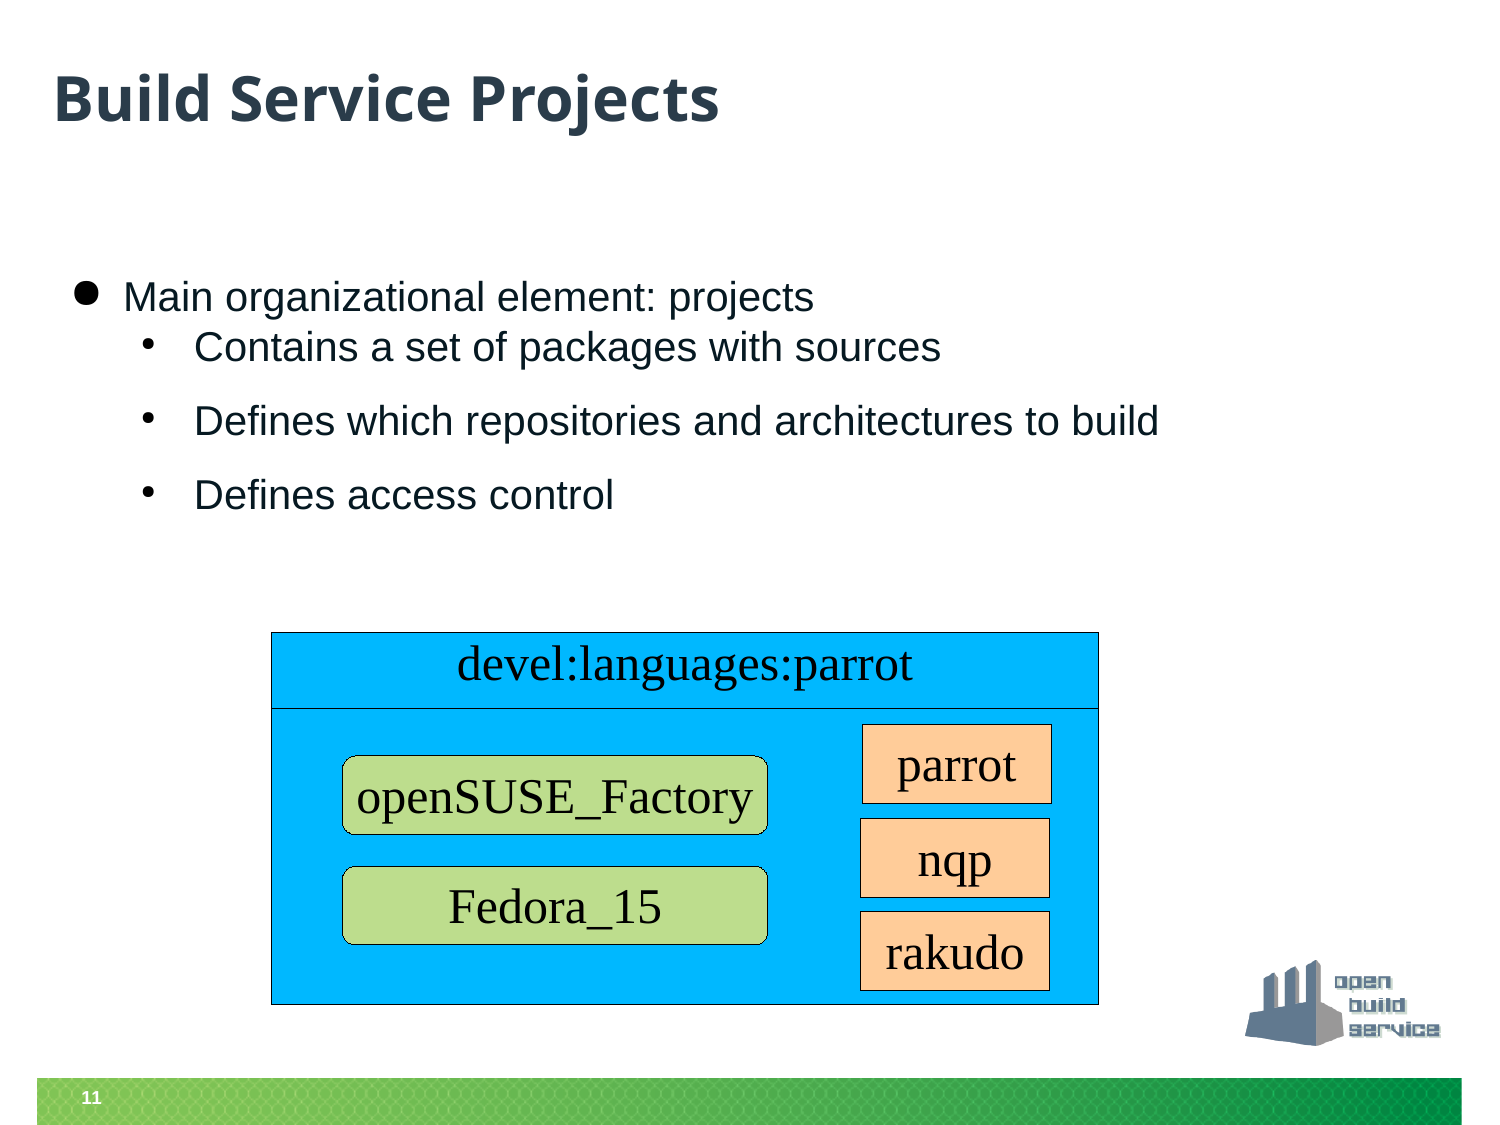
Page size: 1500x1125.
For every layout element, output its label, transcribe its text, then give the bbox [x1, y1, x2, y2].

text_box nqp [860, 818, 1050, 898]
text_box devel:languages:parrot [271, 632, 1099, 708]
text_box parrot [862, 724, 1052, 804]
picture [1245, 960, 1441, 1046]
text_box Fedora_15 [342, 866, 768, 945]
text_box devel:languages:parrot [271, 709, 1099, 1005]
text_box openSUSE_Factory [342, 755, 768, 835]
text_box rakudo [860, 911, 1050, 991]
list Main organizational element: projects Contains a set of packages with sources Defines which repositories and architectures to build Defines access control [37, 262, 1388, 1005]
title Build Service Projects [37, 51, 1388, 209]
picture [37, 1078, 1462, 1125]
